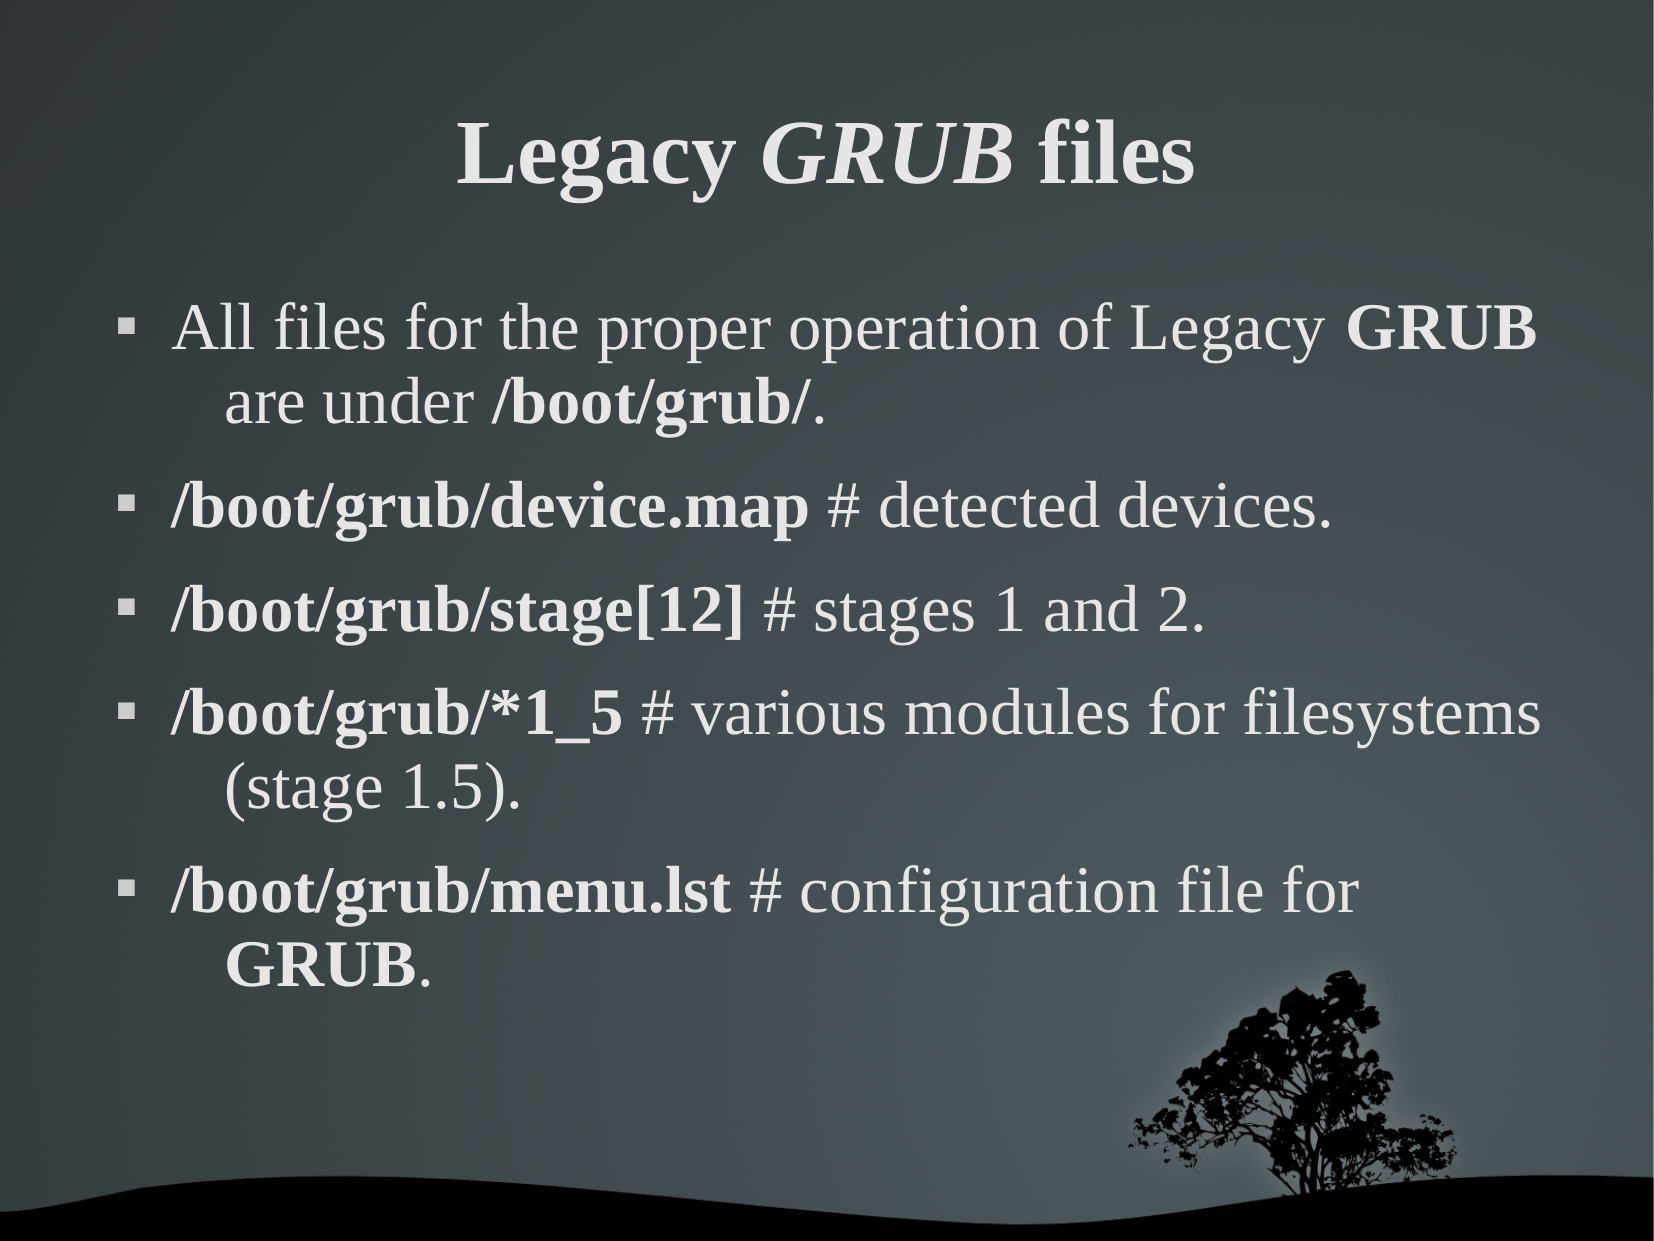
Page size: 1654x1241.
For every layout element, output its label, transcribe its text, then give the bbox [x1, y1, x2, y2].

title Legacy GRUB files [82, 49, 1571, 257]
picture [0, 0, 1654, 1241]
list All files for the proper operation of Legacy GRUB are under /boot/grub/. /boot/grub/device.map # detected devices. /boot/grub/stage[12] # stages 1 and 2. /boot/grub/*1_5 # various modules for filesystems (stage 1.5). /boot/grub/menu.lst # configuration file for GRUB. [82, 290, 1571, 1124]
